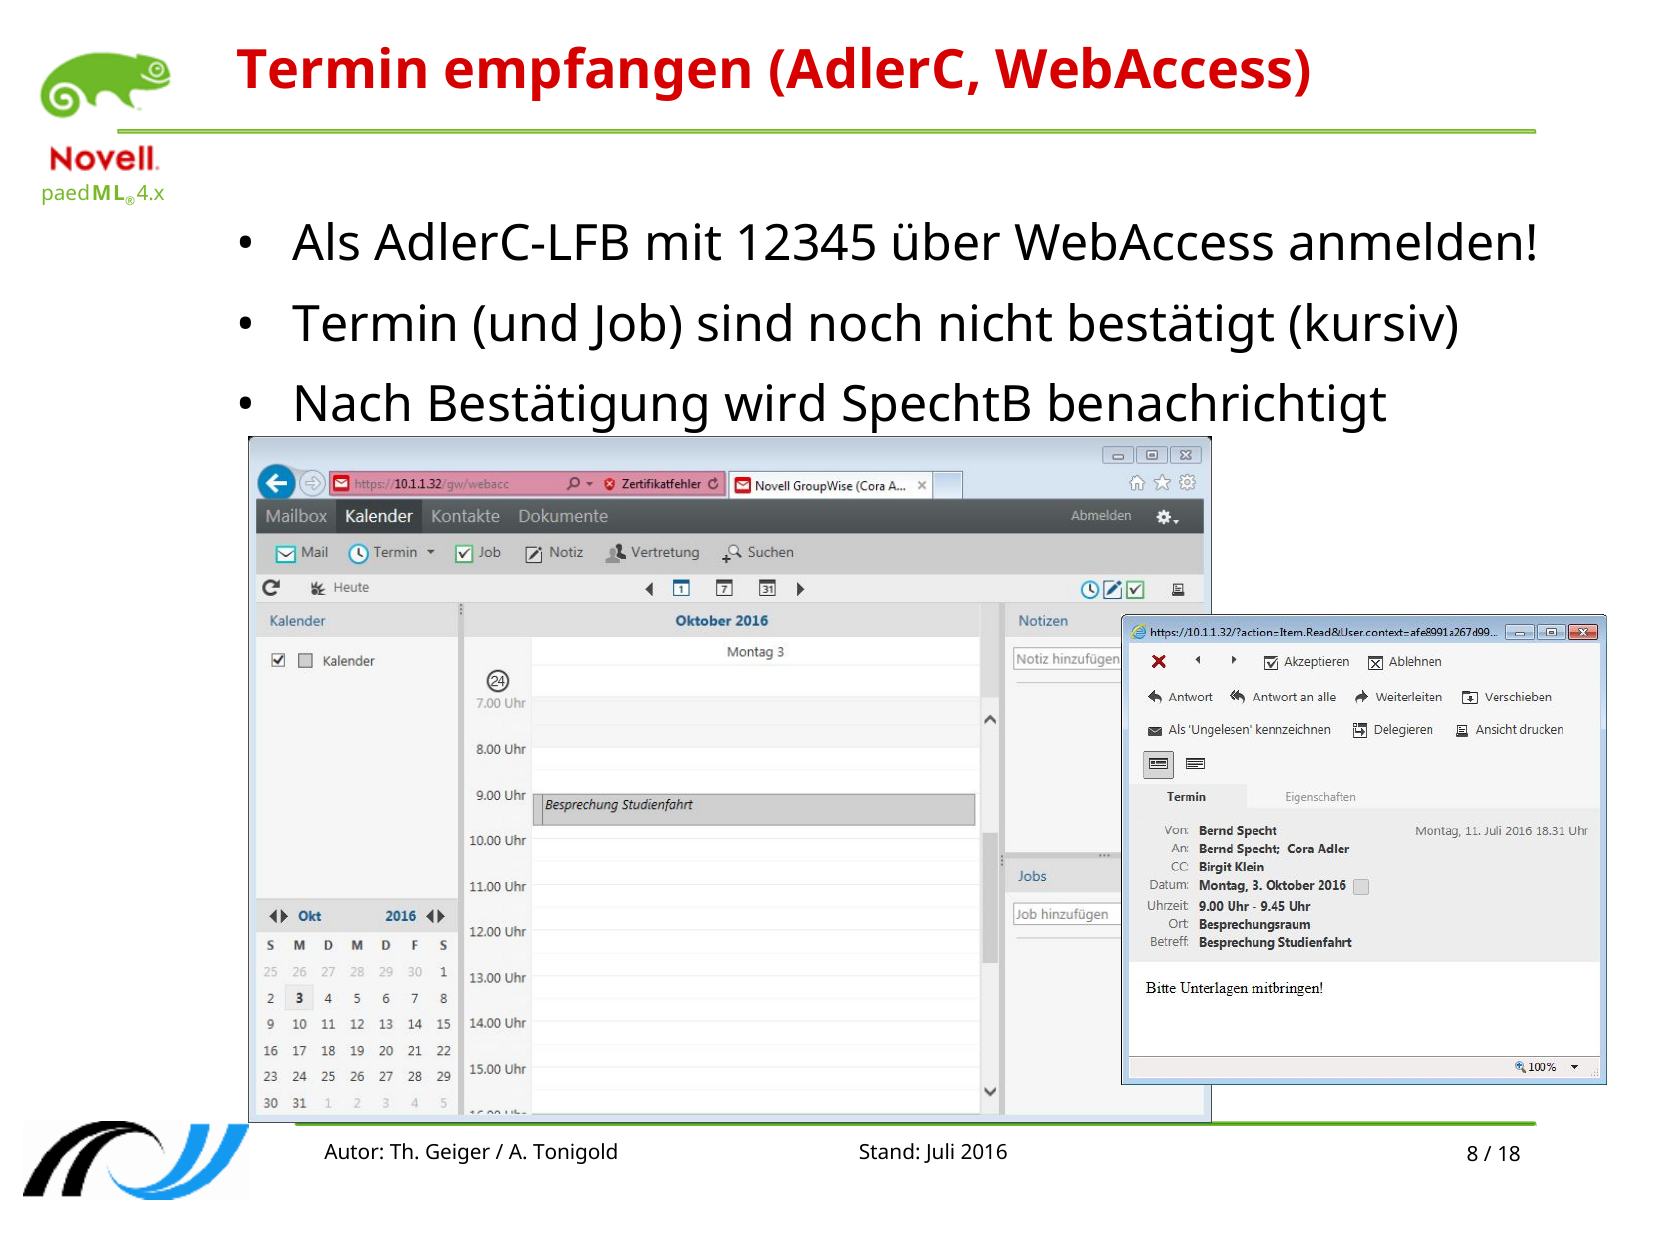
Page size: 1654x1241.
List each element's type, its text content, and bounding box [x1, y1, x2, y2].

list Als AdlerC-LFB mit 12345 über WebAccess anmelden! Termin (und Job) sind noch nicht bestätigt (kursiv) Nach Bestätigung wird SpechtB benachrichtigt [236, 206, 1565, 1064]
title Termin empfangen (AdlerC, WebAccess) [236, 17, 1536, 119]
picture [26, 35, 184, 193]
picture [23, 436, 1607, 1200]
